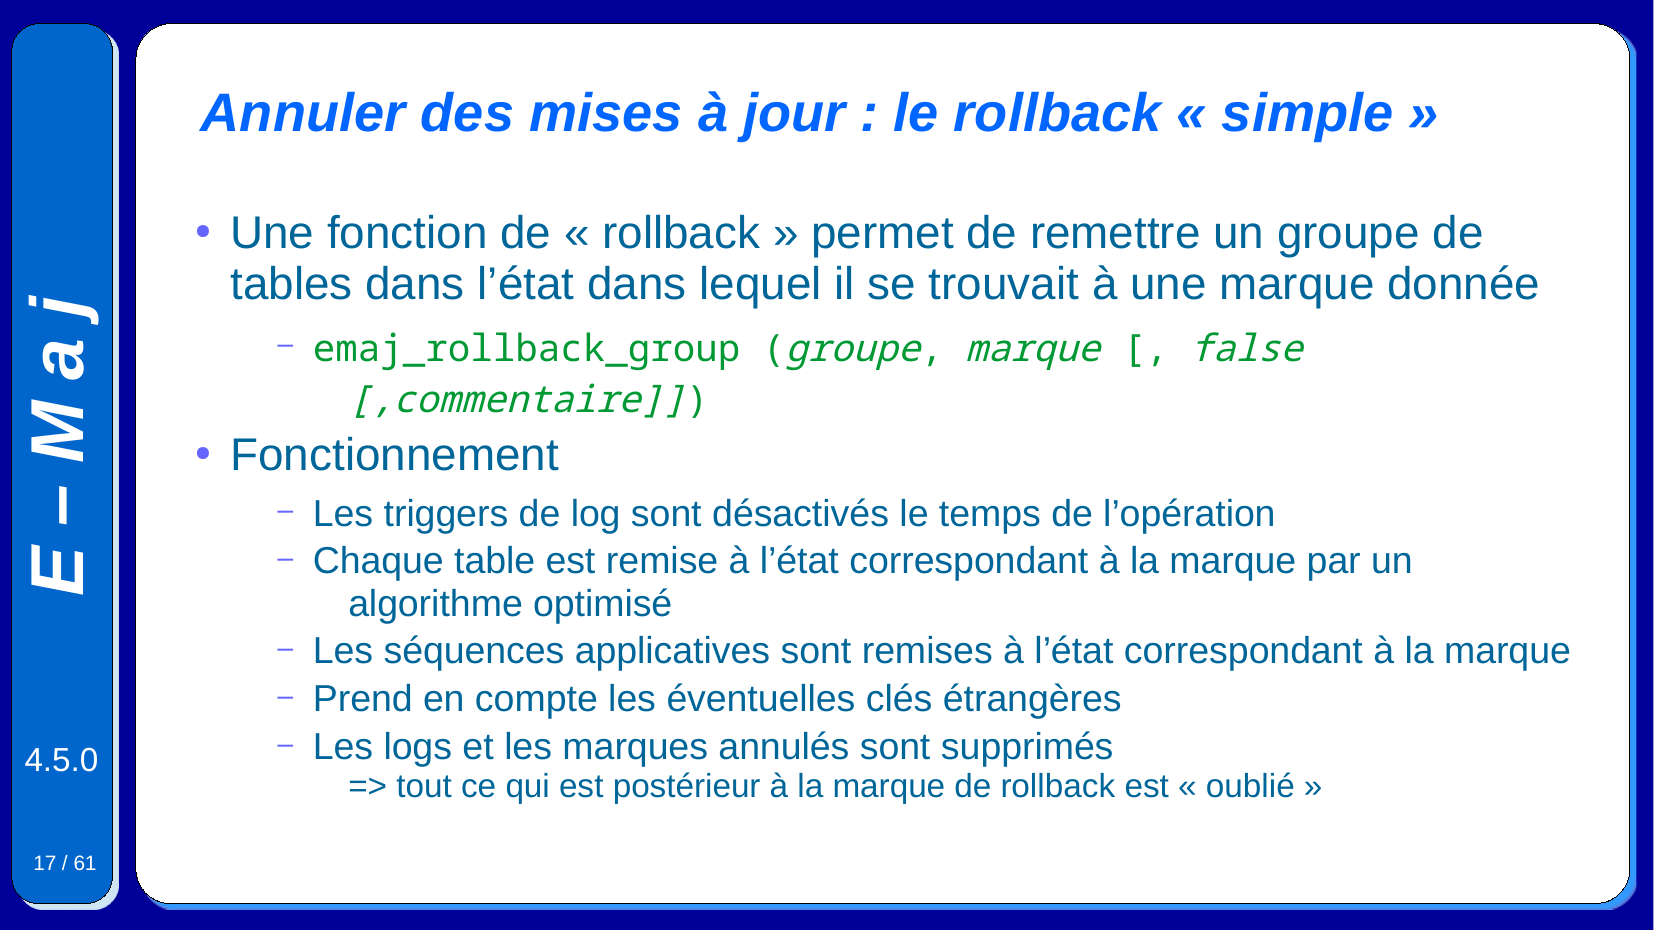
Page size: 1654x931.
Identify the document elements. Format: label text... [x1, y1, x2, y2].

list Une fonction de « rollback » permet de remettre un groupe de tables dans l’état dans lequel il se trouvait à une marque donnée emaj_rollback_group (groupe, marque [, false [,commentaire]]) Fonctionnement Les triggers de log sont désactivés le temps de l’opération Chaque table est remise à l’état correspondant à la marque par un algorithme optimisé Les séquences applicatives sont remises à l’état correspondant à la marque Prend en compte les éventuelles clés étrangères Les logs et les marques annulés sont supprimés => tout ce qui est postérieur à la marque de rollback est « oublié » [177, 206, 1587, 827]
title Annuler des mises à jour : le rollback « simple » [200, 34, 1575, 191]
